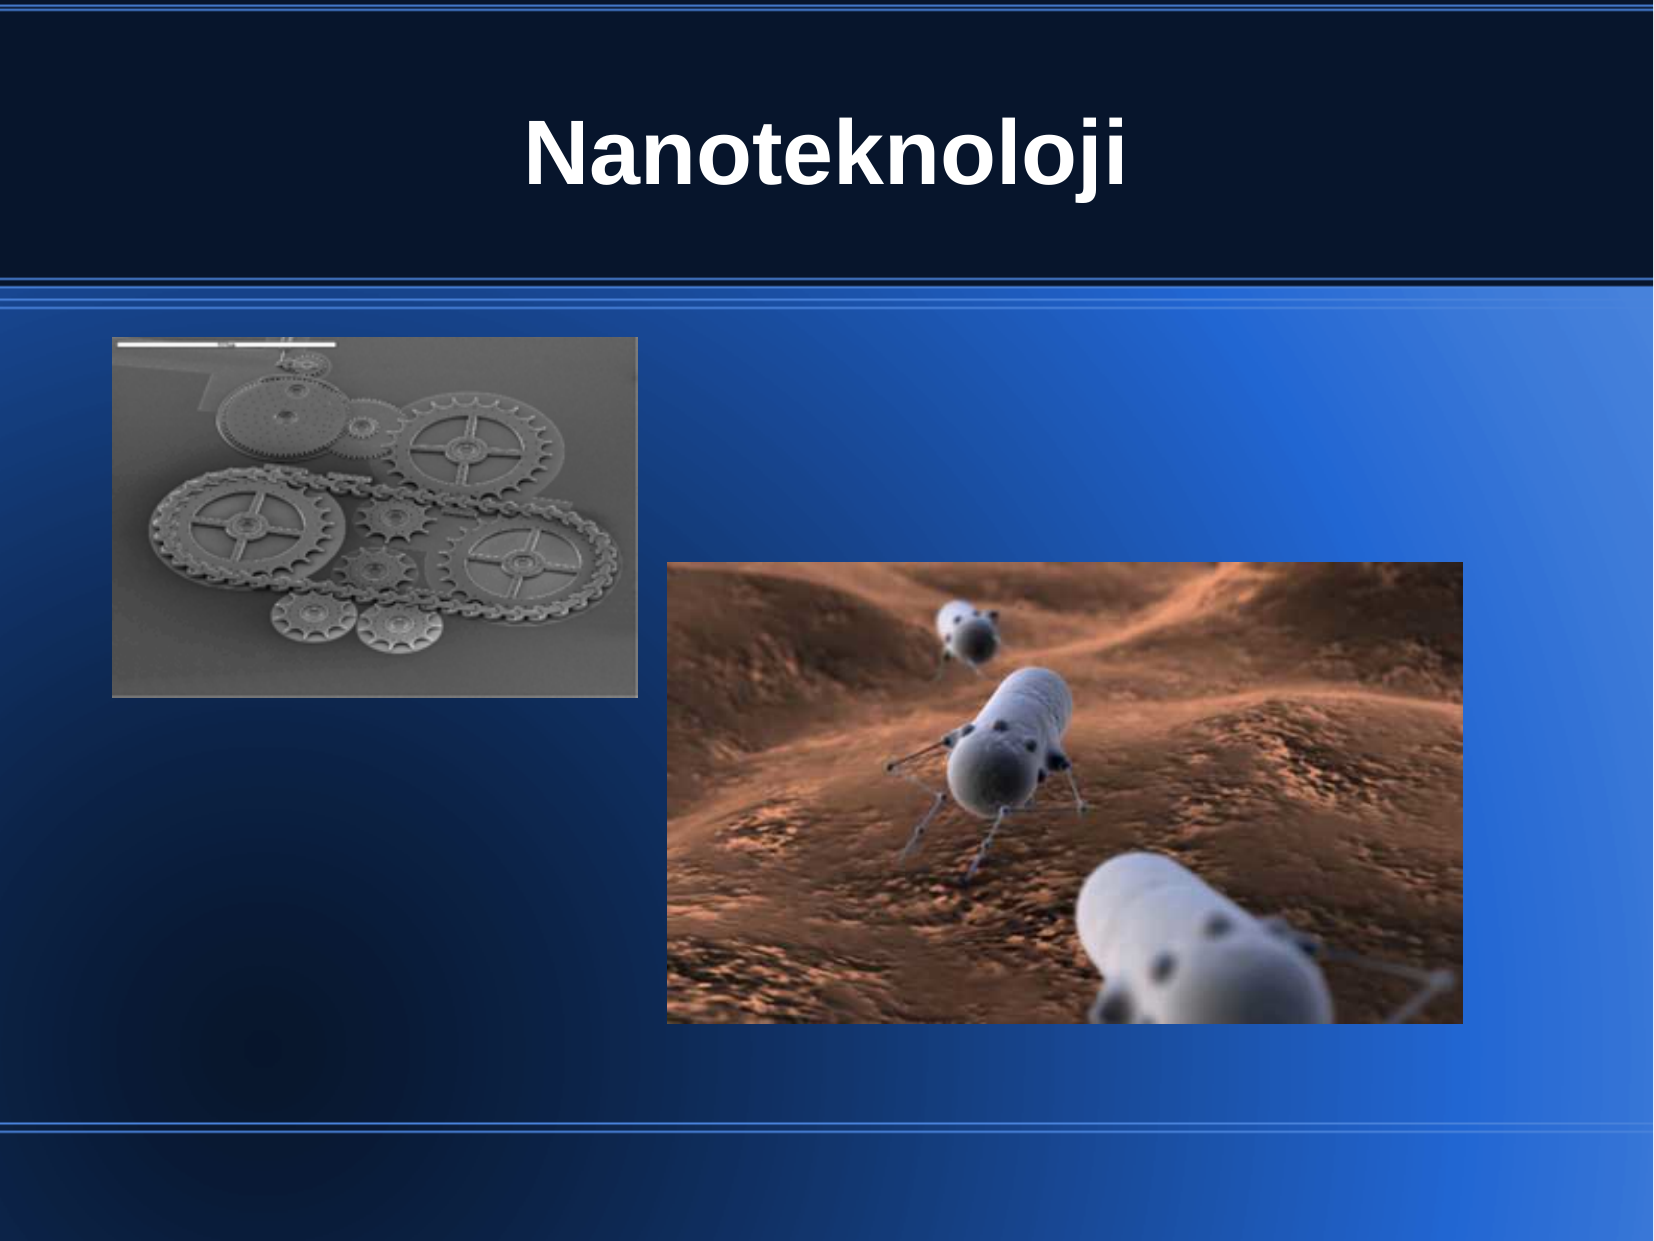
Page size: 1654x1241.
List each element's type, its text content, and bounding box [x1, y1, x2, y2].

picture [0, 0, 1654, 1241]
title Nanoteknoloji [82, 49, 1571, 257]
